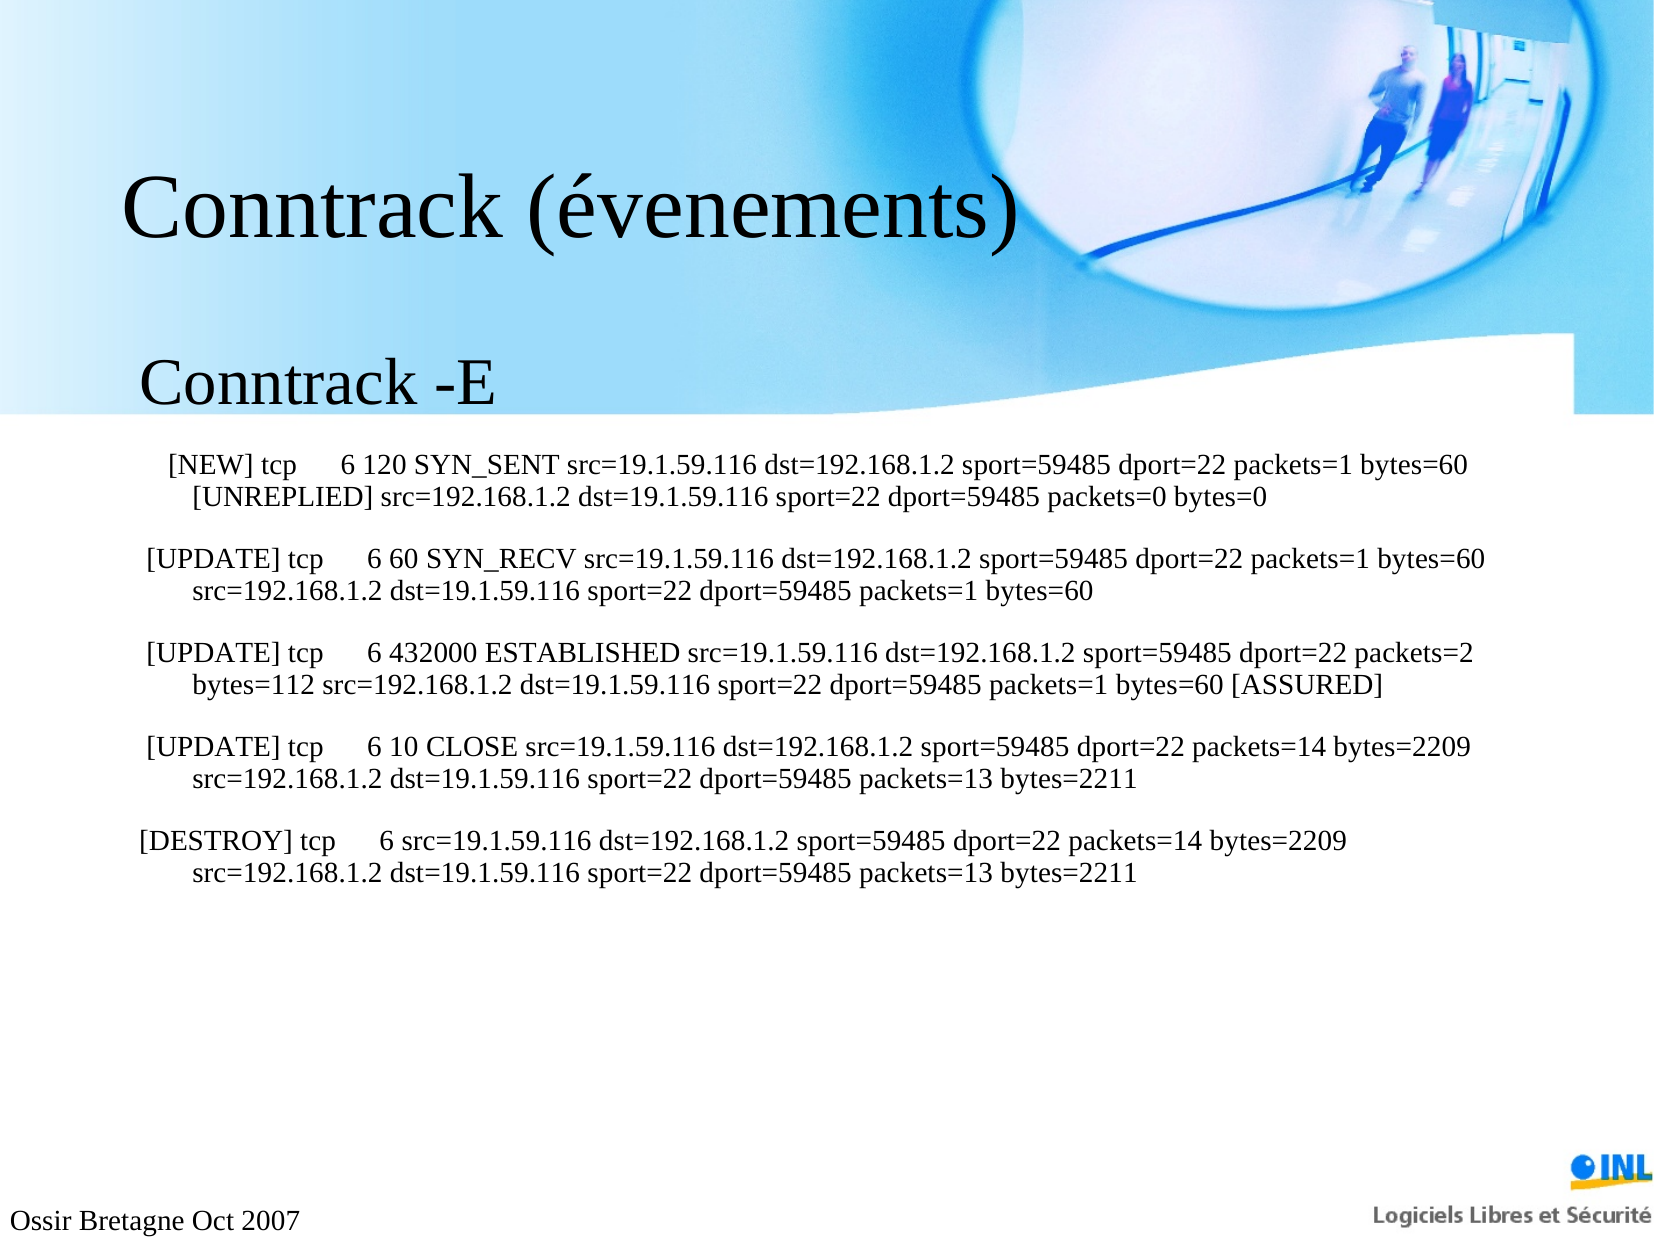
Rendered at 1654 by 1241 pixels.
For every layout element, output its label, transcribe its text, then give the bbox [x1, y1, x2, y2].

title Conntrack (évenements) [121, 102, 1534, 311]
picture [0, 0, 1654, 1241]
list Conntrack -E [NEW] tcp 6 120 SYN_SENT src=19.1.59.116 dst=192.168.1.2 sport=59485 dport=22 packets=1 bytes=60 [UNREPLIED] src=192.168.1.2 dst=19.1.59.116 sport=22 dport=59485 packets=0 bytes=0 [UPDATE] tcp 6 60 SYN_RECV src=19.1.59.116 dst=192.168.1.2 sport=59485 dport=22 packets=1 bytes=60 src=192.168.1.2 dst=19.1.59.116 sport=22 dport=59485 packets=1 bytes=60 [UPDATE] tcp 6 432000 ESTABLISHED src=19.1.59.116 dst=192.168.1.2 sport=59485 dport=22 packets=2 bytes=112 src=192.168.1.2 dst=19.1.59.116 sport=22 dport=59485 packets=1 bytes=60 [ASSURED] [UPDATE] tcp 6 10 CLOSE src=19.1.59.116 dst=192.168.1.2 sport=59485 dport=22 packets=14 bytes=2209 src=192.168.1.2 dst=19.1.59.116 sport=22 dport=59485 packets=13 bytes=2211 [DESTROY] tcp 6 src=19.1.59.116 dst=192.168.1.2 sport=59485 dport=22 packets=14 bytes=2209 src=192.168.1.2 dst=19.1.59.116 sport=22 dport=59485 packets=13 bytes=2211 [121, 344, 1534, 1148]
